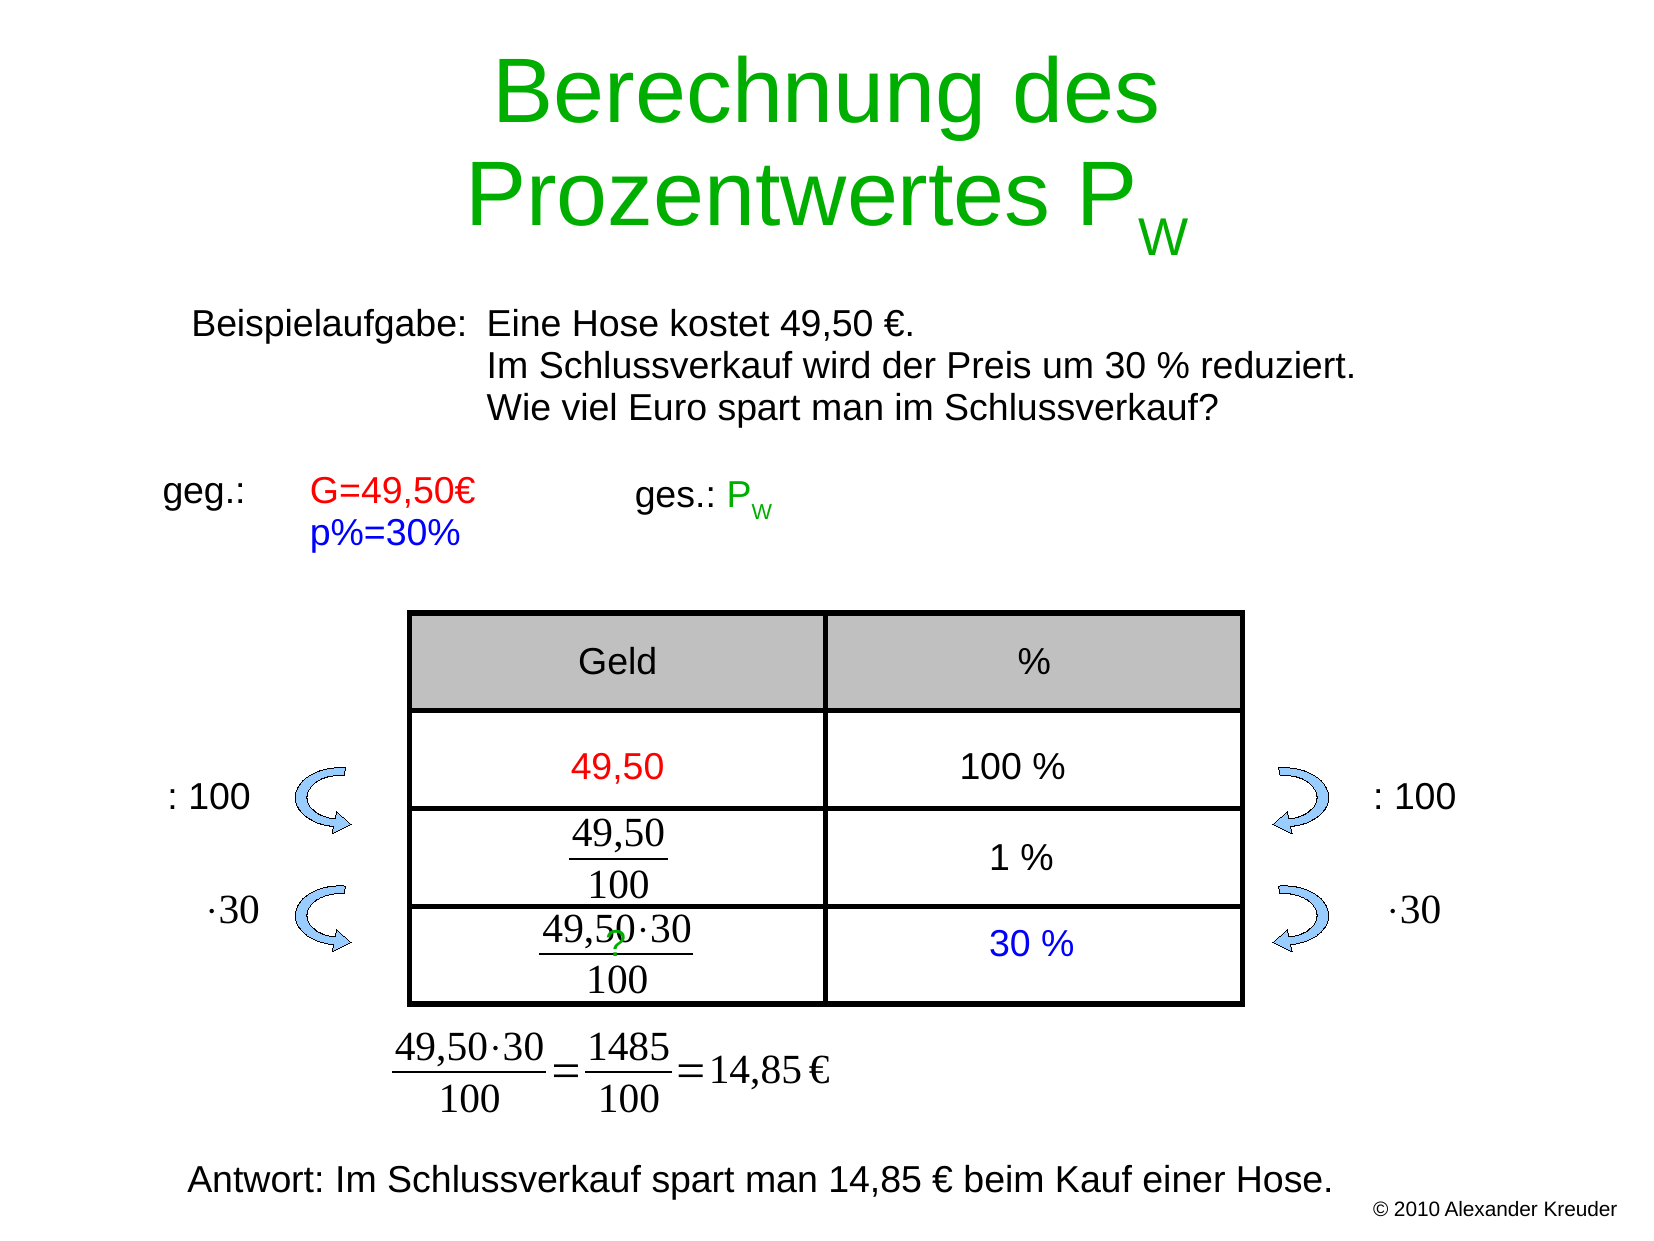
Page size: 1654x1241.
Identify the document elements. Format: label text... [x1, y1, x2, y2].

text_box 30 % [974, 915, 1090, 973]
text_box [295, 885, 352, 952]
table_cell [676, 811, 823, 904]
text_box [1272, 767, 1329, 834]
text_box [1272, 885, 1329, 952]
table_cell [828, 713, 1240, 806]
table_cell [412, 909, 531, 1001]
text_box ges.: PW [620, 465, 789, 532]
table_cell [702, 909, 823, 1001]
table_header Geld [412, 616, 823, 708]
text_box 100 % [944, 738, 1081, 796]
text_box [295, 767, 352, 834]
table_cell [828, 811, 1240, 904]
text_box 1 % [974, 828, 1069, 886]
chart [383, 1022, 836, 1123]
chart [531, 809, 702, 1004]
chart [1374, 885, 1447, 933]
title Berechnung des Prozentwertes PW [82, 39, 1571, 267]
table_cell [412, 811, 561, 904]
table_cell [828, 909, 1240, 1001]
text_box : 100 [1358, 767, 1472, 825]
text_box Beispielaufgabe: Eine Hose kostet 49,50 €. Im Schlussverkauf wird der Preis um 30 % reduziert. Wie viel Euro spart man im Schlussverkauf? [176, 295, 1371, 437]
chart [193, 885, 266, 933]
table_cell [412, 713, 823, 806]
text_box 49,50 [556, 738, 680, 796]
text_box geg.: G=49,50€ p%=30% [147, 462, 491, 562]
text_box Antwort: Im Schlussverkauf spart man 14,85 € beim Kauf einer Hose. [172, 1151, 1349, 1209]
text_box ? [590, 915, 641, 973]
table_header % [828, 616, 1240, 708]
text_box : 100 [152, 767, 266, 825]
